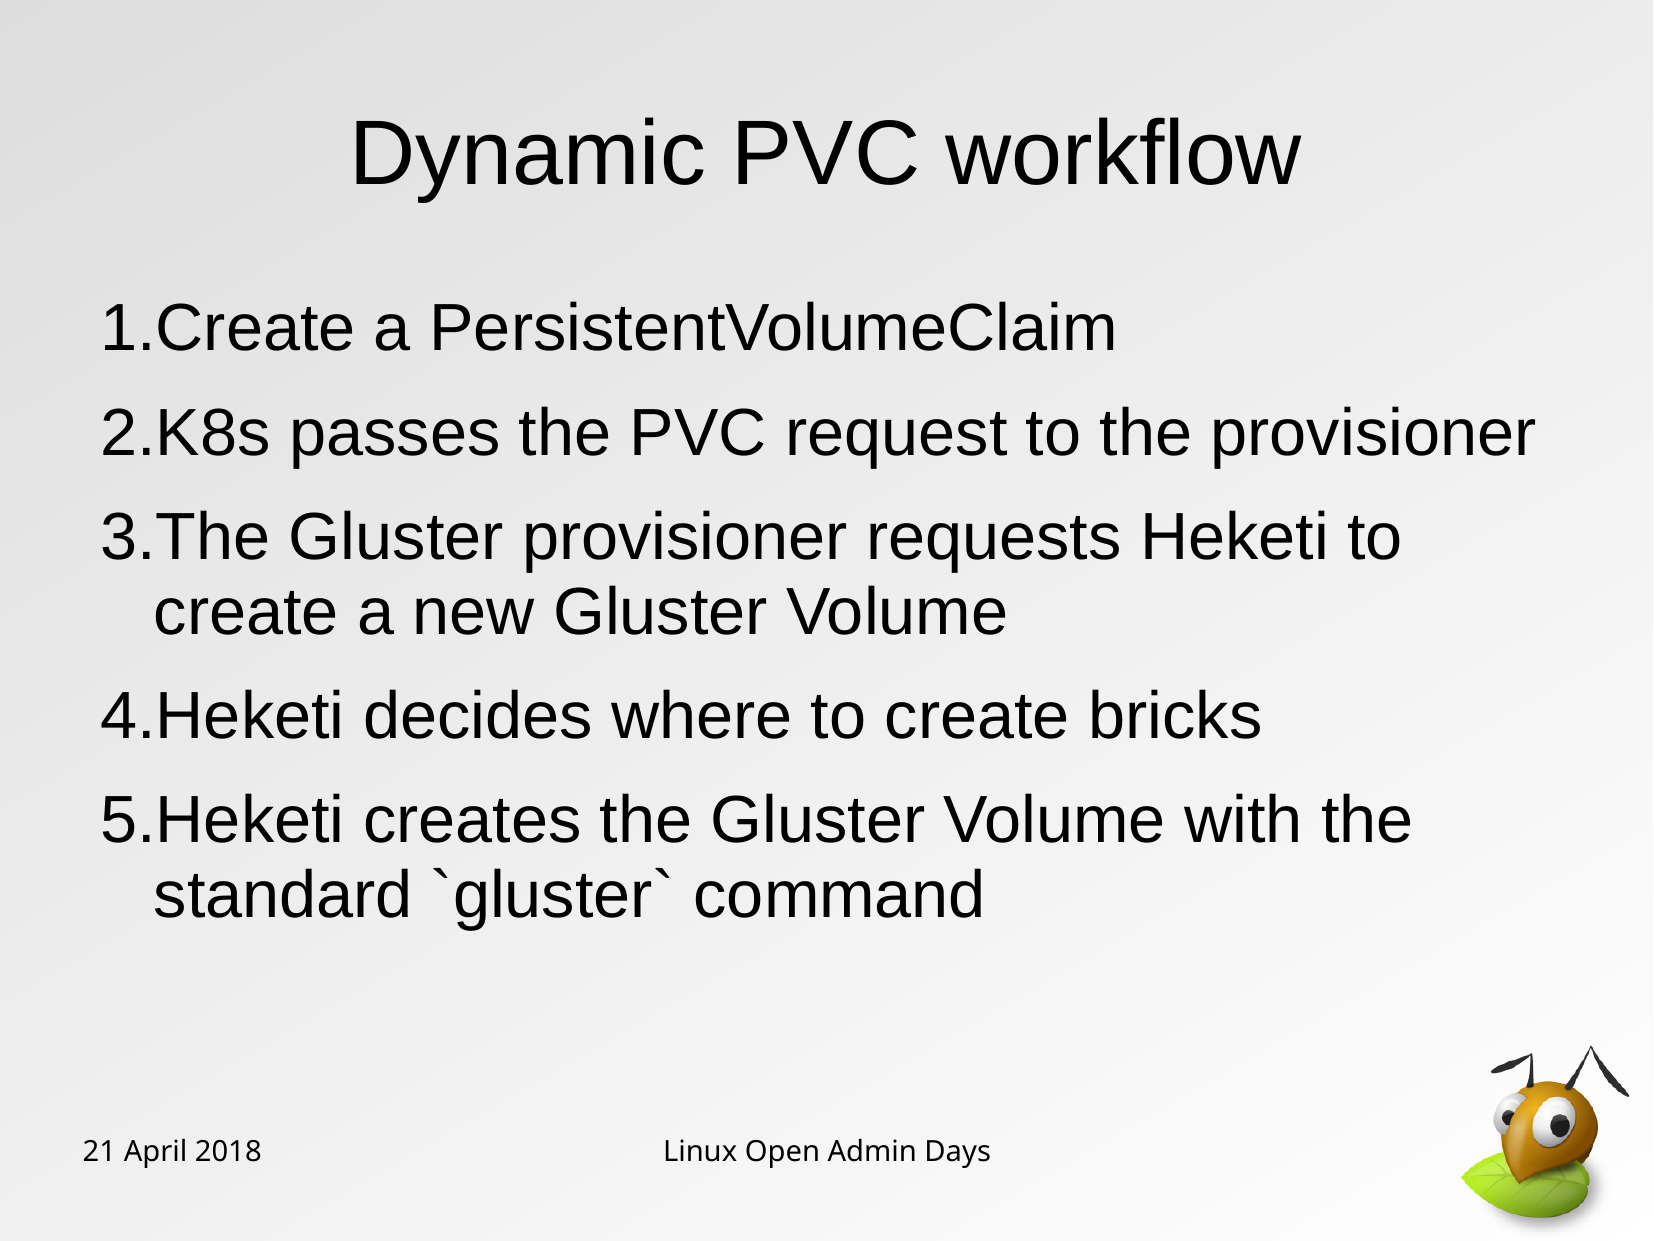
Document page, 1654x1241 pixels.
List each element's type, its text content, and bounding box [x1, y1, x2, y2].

list Create a PersistentVolumeClaim K8s passes the PVC request to the provisioner The Gluster provisioner requests Heketi to create a new Gluster Volume Heketi decides where to create bricks Heketi creates the Gluster Volume with the standard `gluster` command [82, 290, 1571, 1010]
picture [1432, 1037, 1653, 1241]
title Dynamic PVC workflow [82, 49, 1571, 257]
